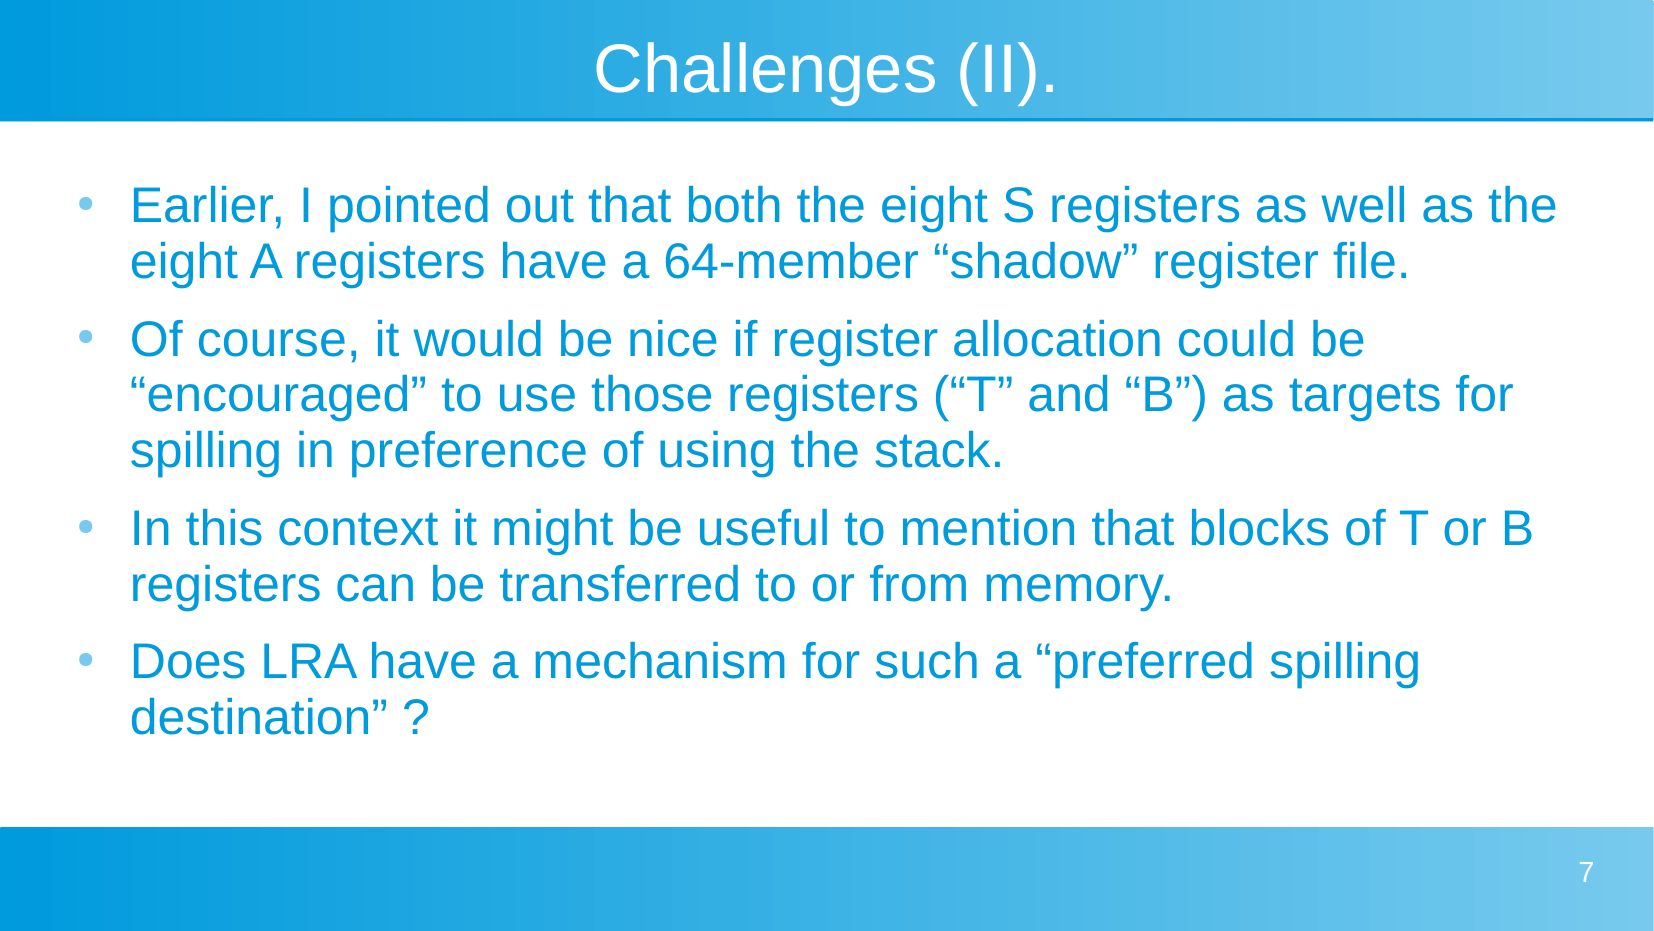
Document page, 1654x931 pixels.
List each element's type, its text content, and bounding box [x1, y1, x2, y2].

title Challenges (II). [59, 29, 1595, 108]
list Earlier, I pointed out that both the eight S registers as well as the eight A registers have a 64-member “shadow” register file. Of course, it would be nice if register allocation could be “encouraged” to use those registers (“T” and “B”) as targets for spilling in preference of using the stack. In this context it might be useful to mention that blocks of T or B registers can be transferred to or from memory. Does LRA have a mechanism for such a “preferred spilling destination” ? [59, 177, 1595, 768]
